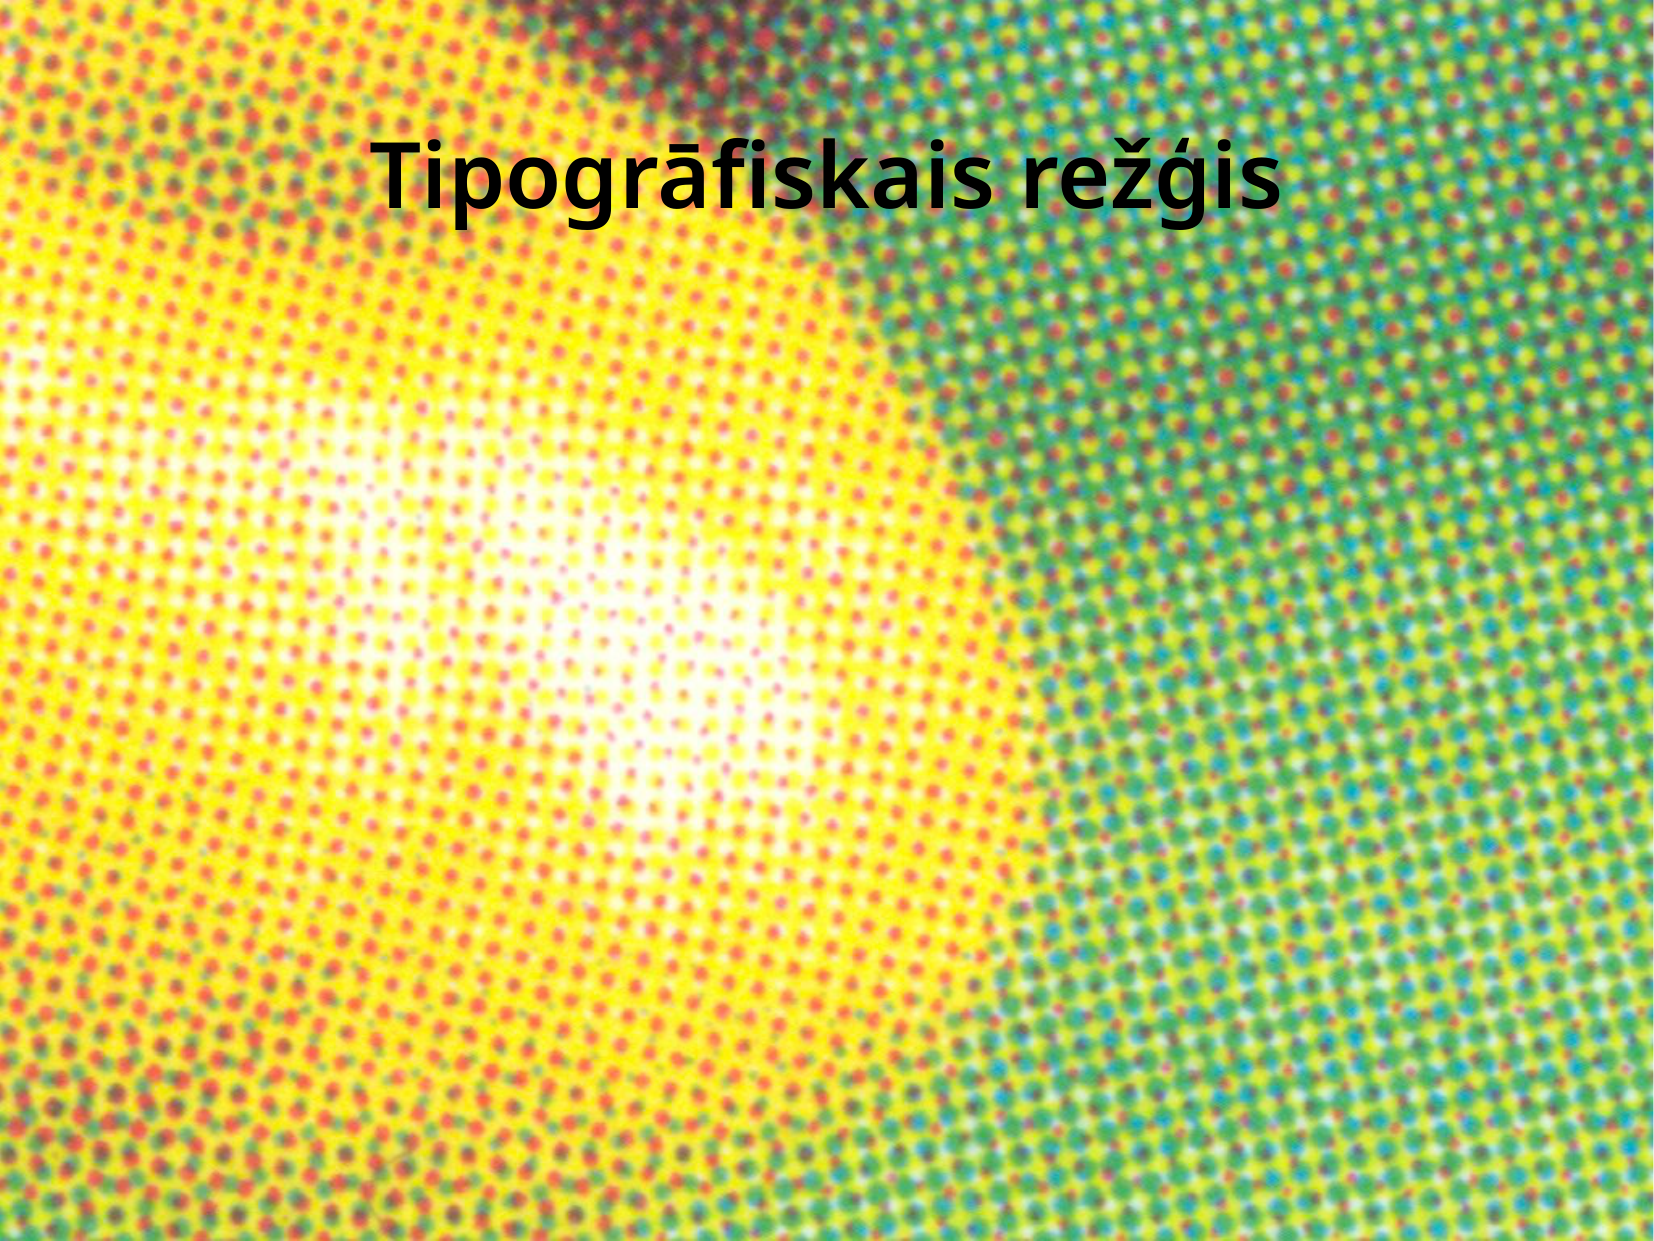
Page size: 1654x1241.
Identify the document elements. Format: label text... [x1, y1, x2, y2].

title Tipogrāfiskais režģis [29, 49, 1625, 296]
picture [0, 0, 1654, 1241]
